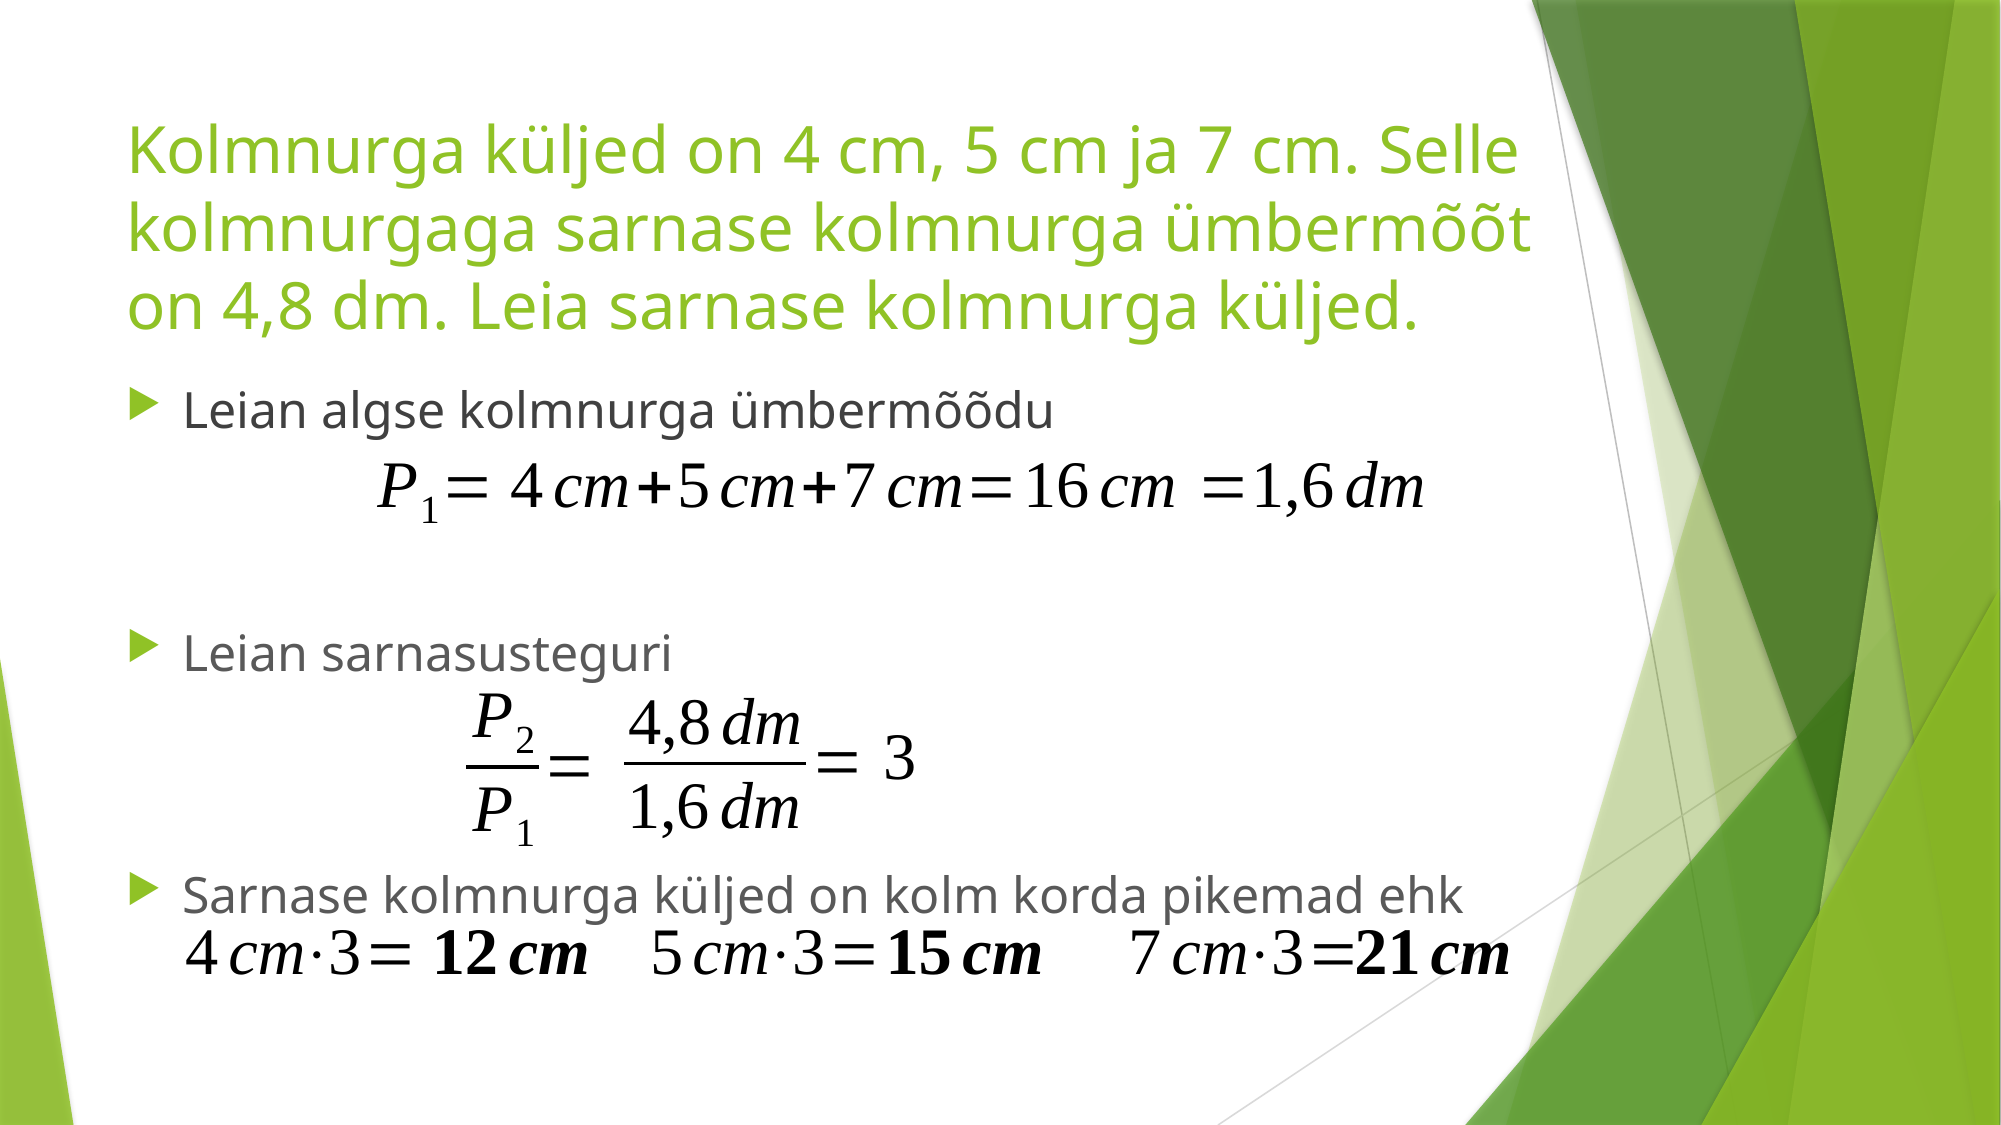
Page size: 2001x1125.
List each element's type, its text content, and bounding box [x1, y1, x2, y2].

chart [614, 685, 872, 843]
chart [367, 448, 1432, 532]
title Kolmnurga küljed on 4 cm, 5 cm ja 7 cm. Selle kolmnurgaga sarnase kolmnurga ümbermõõt on 4,8 dm. Leia sarnase kolmnurga küljed. [111, 100, 1609, 354]
list Leian algse kolmnurga ümbermõõdu Leian sarnasusteguri Sarnase kolmnurga küljed on kolm korda pikemad ehk [111, 371, 1813, 1079]
chart [426, 915, 596, 990]
chart [644, 915, 1051, 990]
chart [456, 678, 604, 856]
chart [177, 915, 425, 990]
chart [876, 720, 924, 795]
chart [1122, 915, 1518, 990]
